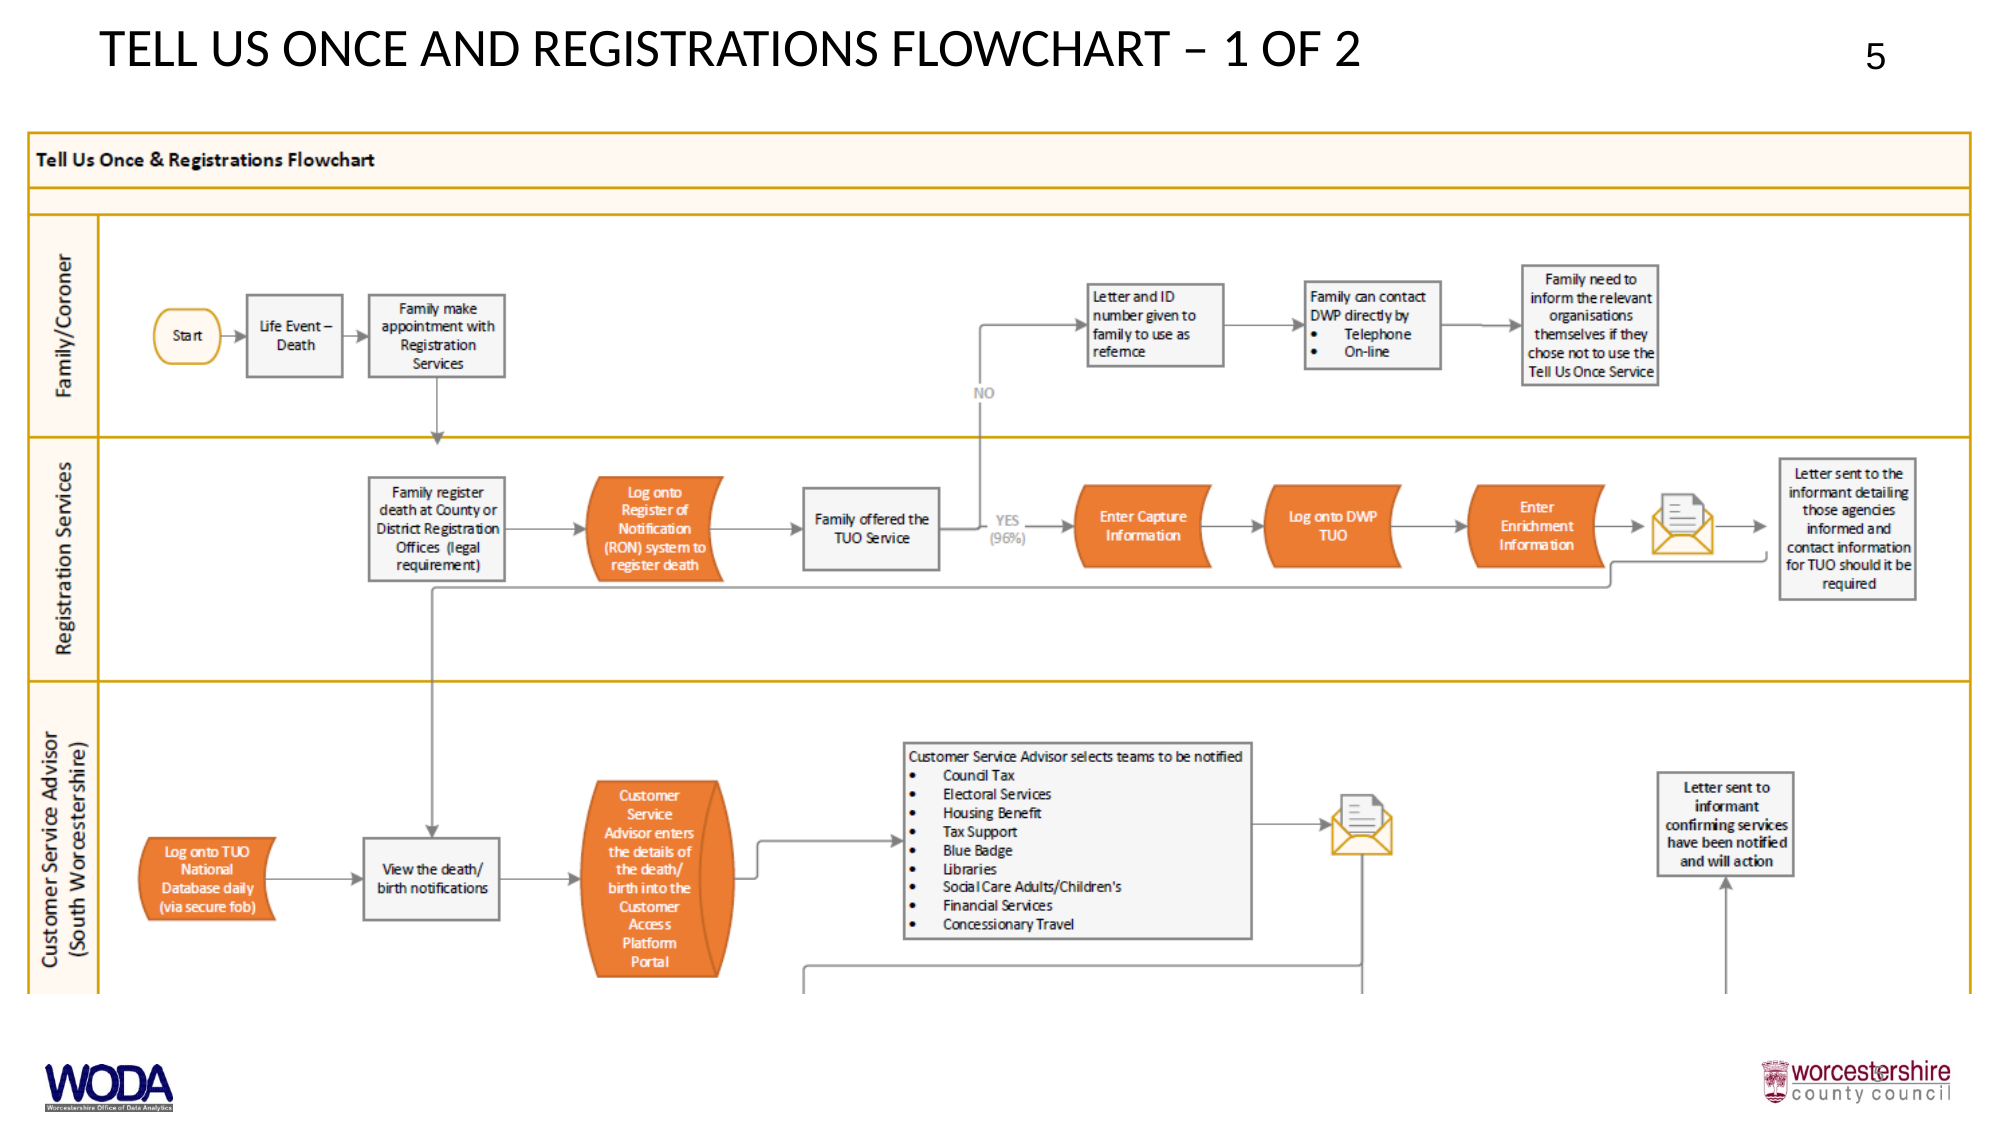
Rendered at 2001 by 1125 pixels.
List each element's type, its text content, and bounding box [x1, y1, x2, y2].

picture [45, 1064, 173, 1112]
title TELL US ONCE AND REGISTRATIONS FLOWCHART – 1 OF 2 [99, 11, 1900, 129]
slide_number <number> [1433, 1042, 1900, 1103]
picture [22, 129, 1992, 994]
picture [1749, 1049, 1971, 1114]
